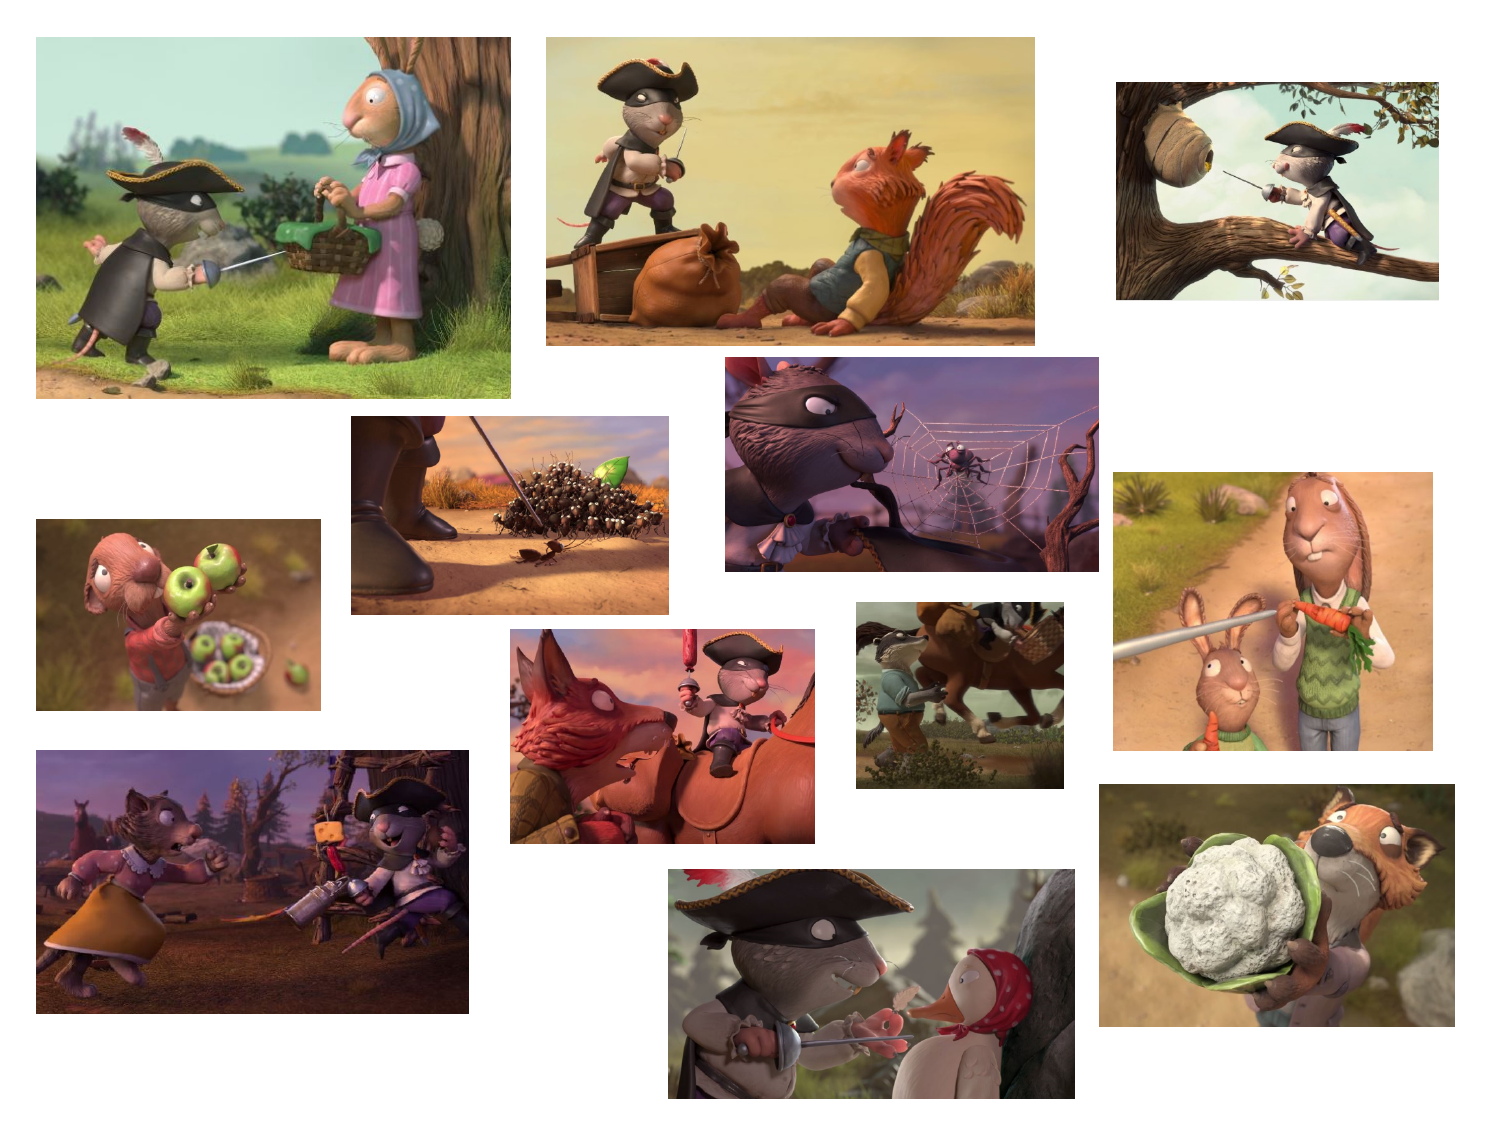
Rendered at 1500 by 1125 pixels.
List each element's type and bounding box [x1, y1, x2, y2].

picture [856, 602, 1064, 789]
picture [668, 869, 1075, 1099]
picture [546, 37, 1035, 346]
picture [725, 357, 1099, 572]
picture [36, 37, 511, 399]
picture [36, 519, 321, 711]
picture [1113, 472, 1433, 751]
picture [510, 629, 815, 844]
picture [1099, 784, 1455, 1027]
picture [36, 750, 469, 1014]
picture [1116, 82, 1439, 301]
picture [351, 416, 669, 616]
